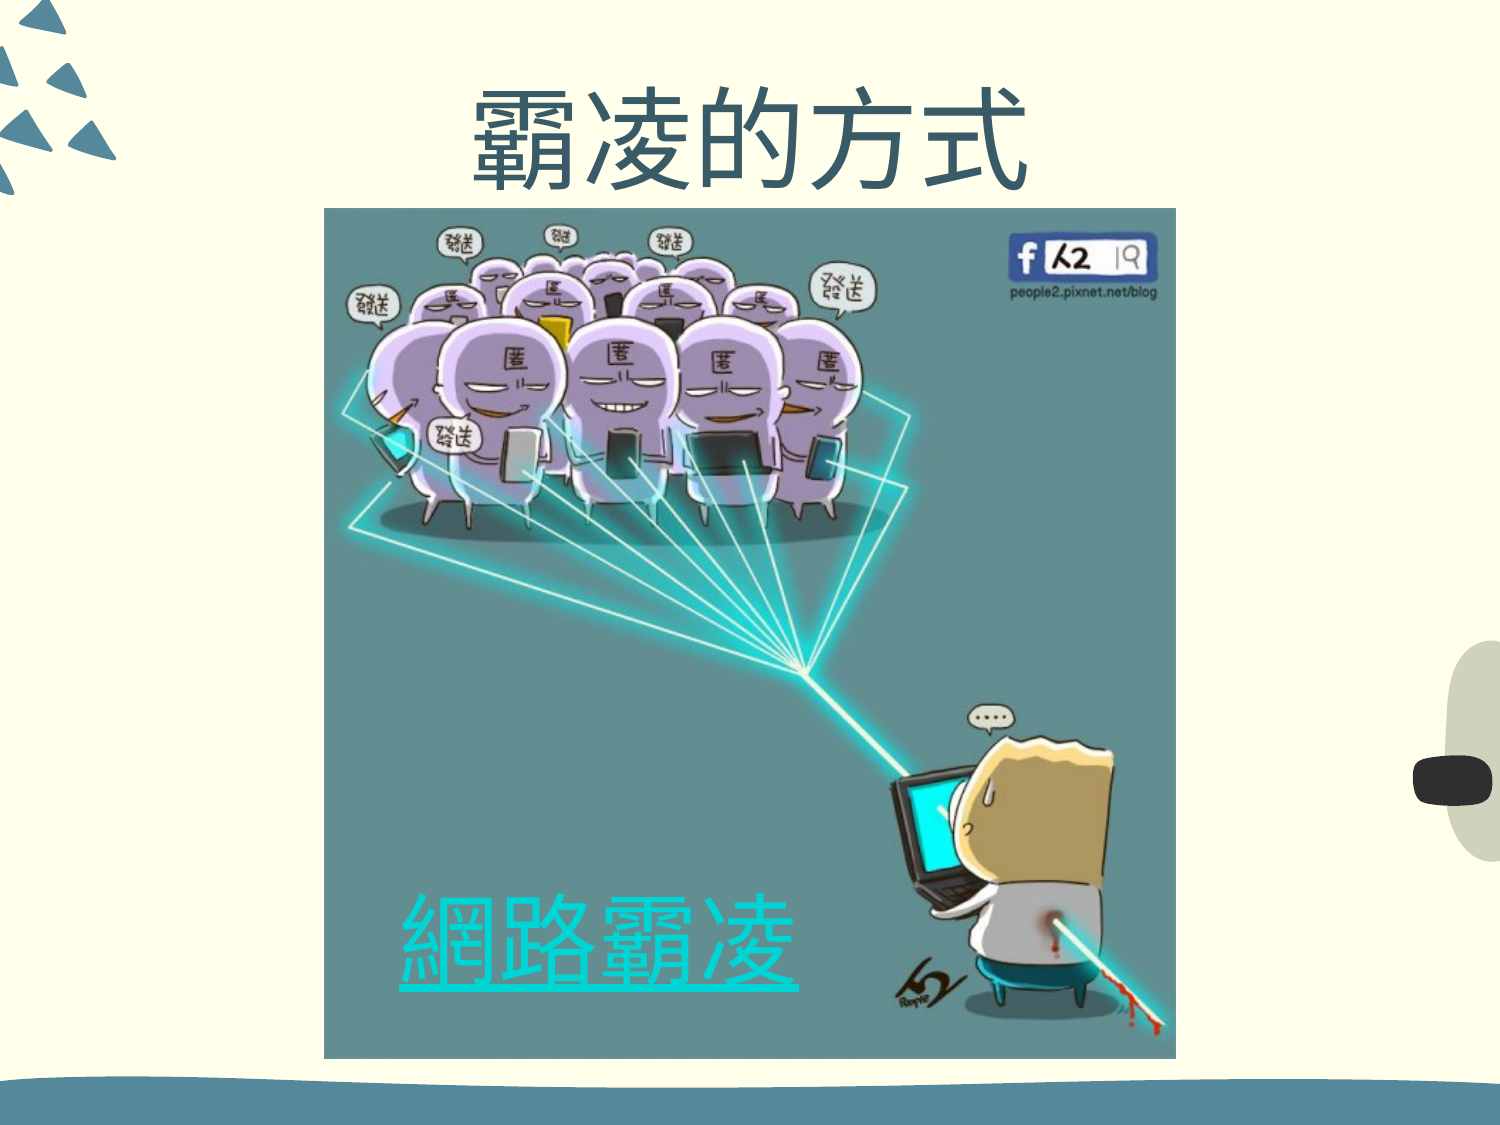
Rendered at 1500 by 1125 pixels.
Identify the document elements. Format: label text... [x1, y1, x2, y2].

picture [324, 208, 1176, 1059]
text_box [1412, 640, 1500, 862]
text_box [68, 120, 117, 161]
text_box [46, 62, 87, 99]
text_box [0, 163, 15, 196]
text_box [0, 1076, 1500, 1125]
text_box 網路霸凌 [383, 869, 1500, 1030]
title 霸凌的方式 [75, 42, 1425, 231]
text_box [19, 0, 67, 35]
text_box [0, 109, 53, 152]
text_box [0, 46, 19, 87]
